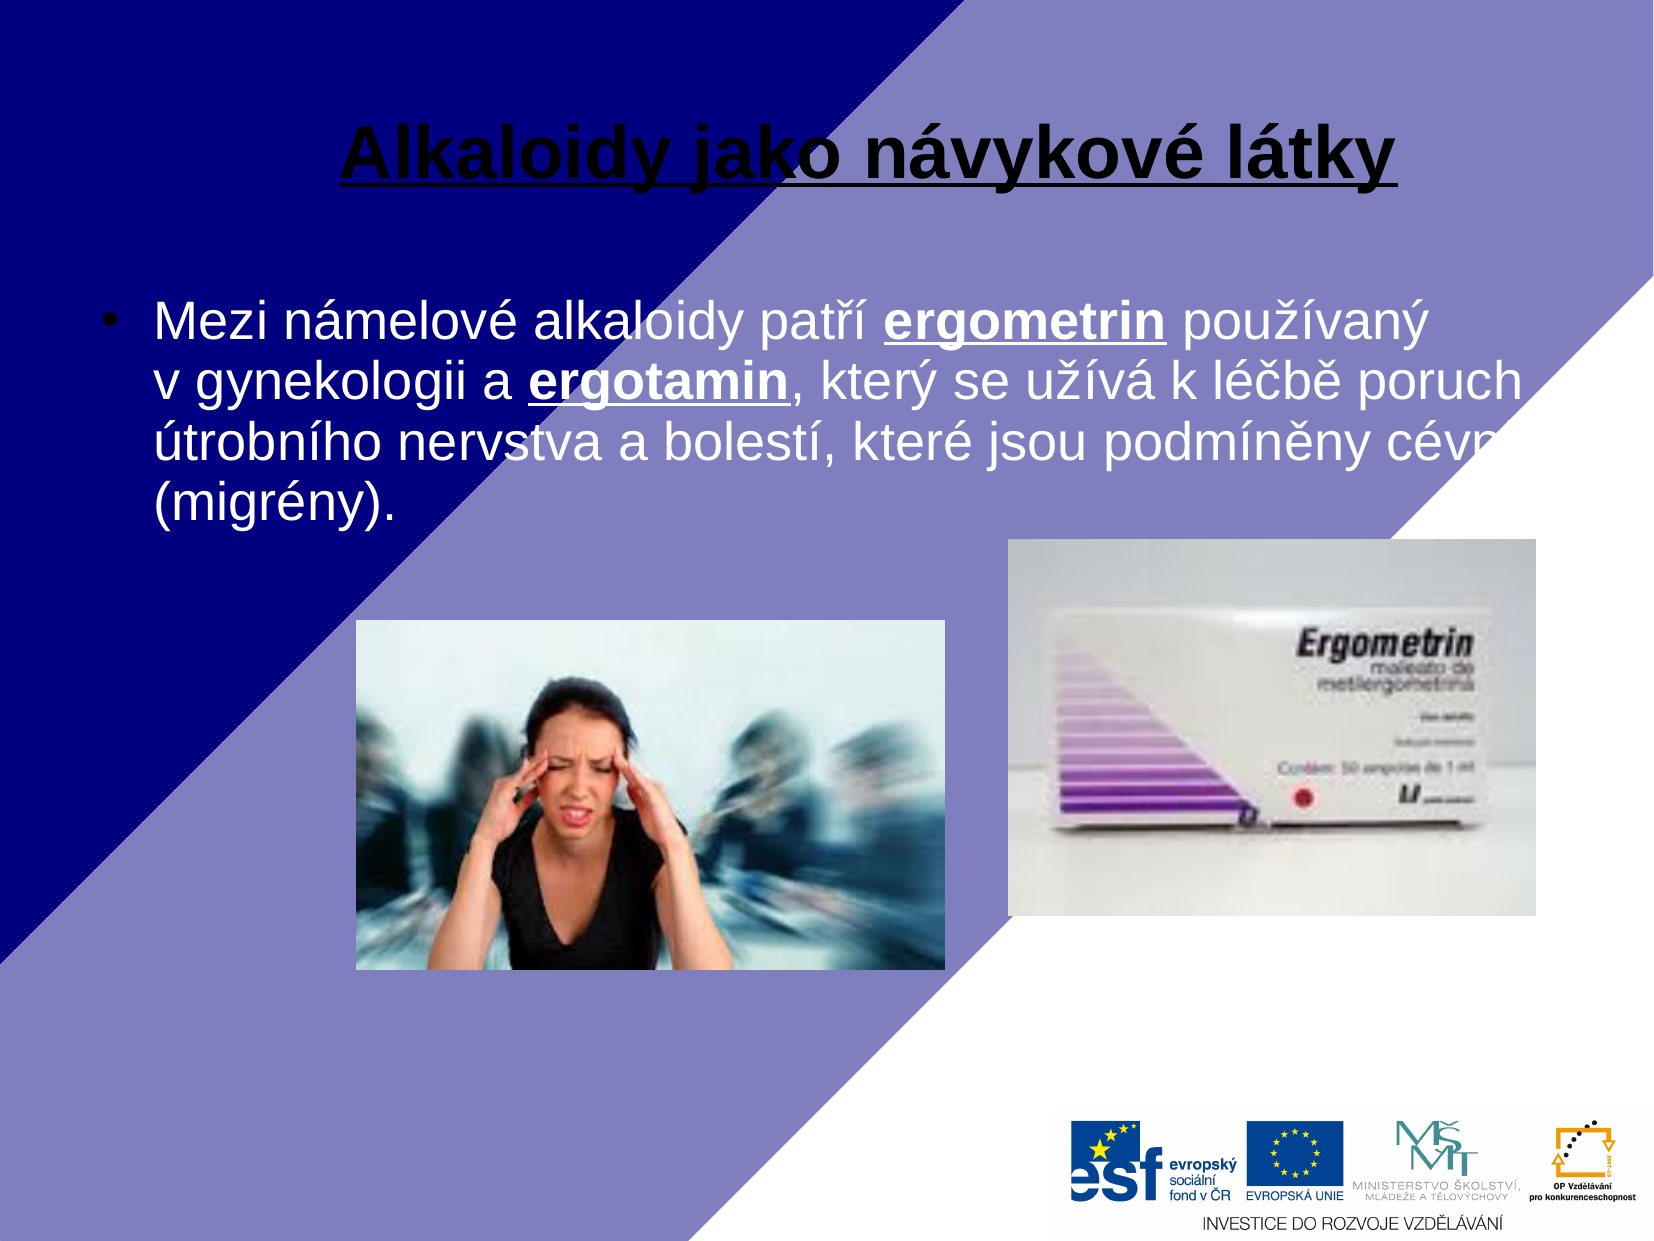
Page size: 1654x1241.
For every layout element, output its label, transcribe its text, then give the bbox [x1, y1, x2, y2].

picture [1008, 539, 1536, 916]
list Mezi námelové alkaloidy patří ergometrin používaný v gynekologii a ergotamin, který se užívá k léčbě poruch útrobního nervstva a bolestí, které jsou podmíněny cévně (migrény). [82, 290, 1571, 1109]
title Alkaloidy jako návykové látky [82, 49, 1571, 257]
picture [356, 620, 945, 970]
picture [1053, 1109, 1654, 1241]
